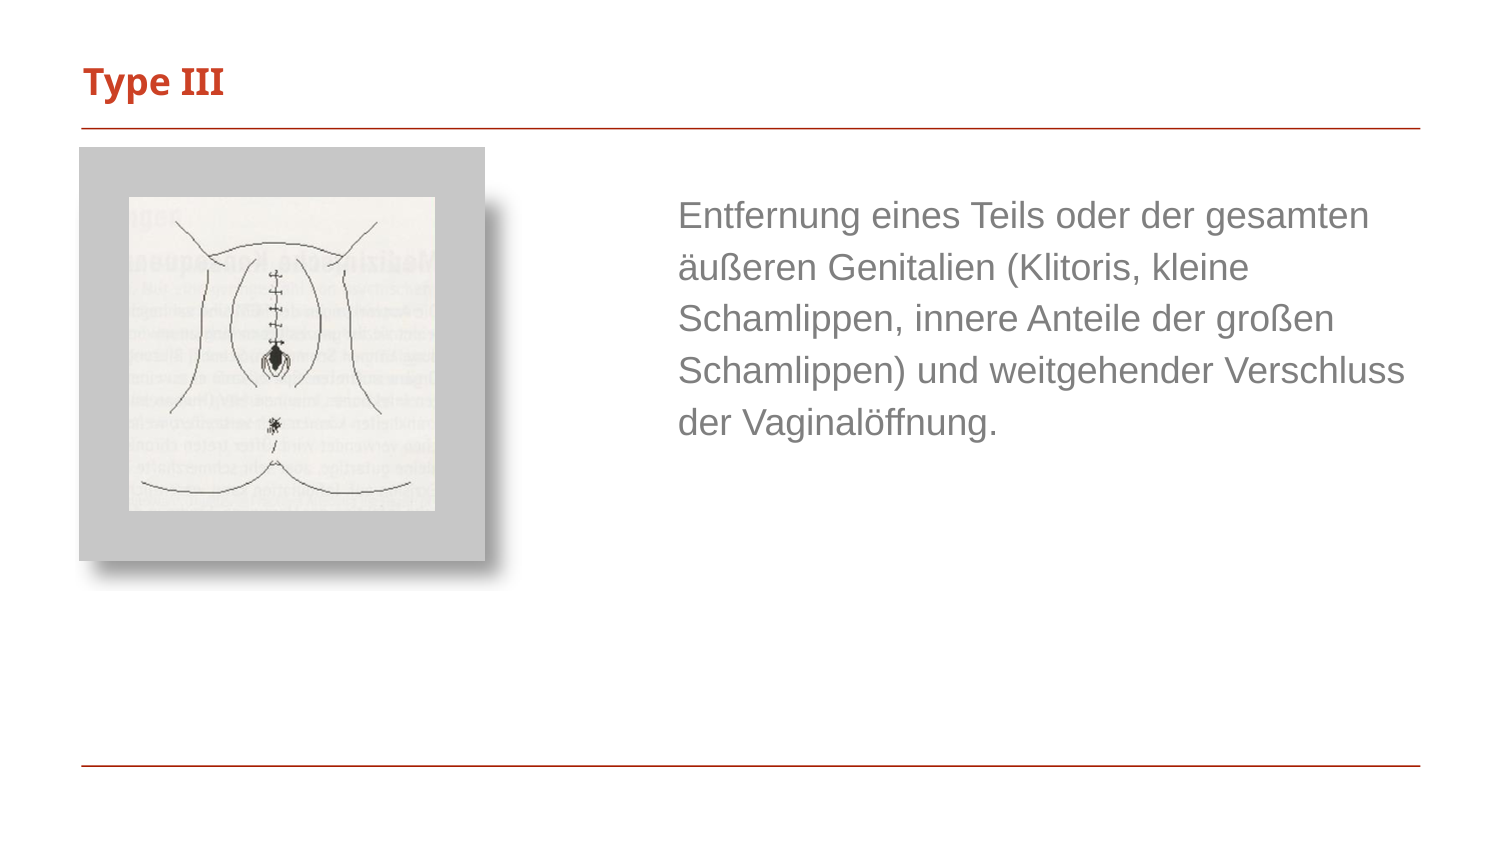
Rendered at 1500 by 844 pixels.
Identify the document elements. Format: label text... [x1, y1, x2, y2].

picture [75, 141, 522, 591]
text_box Type III [67, 43, 1078, 117]
text_box Entfernung eines Teils oder der gesamten äußeren Genitalien (Klitoris, kleine Schamlippen, innere Anteile der großen Schamlippen) und weitgehender Verschluss der Vaginalöffnung. [662, 169, 1426, 619]
